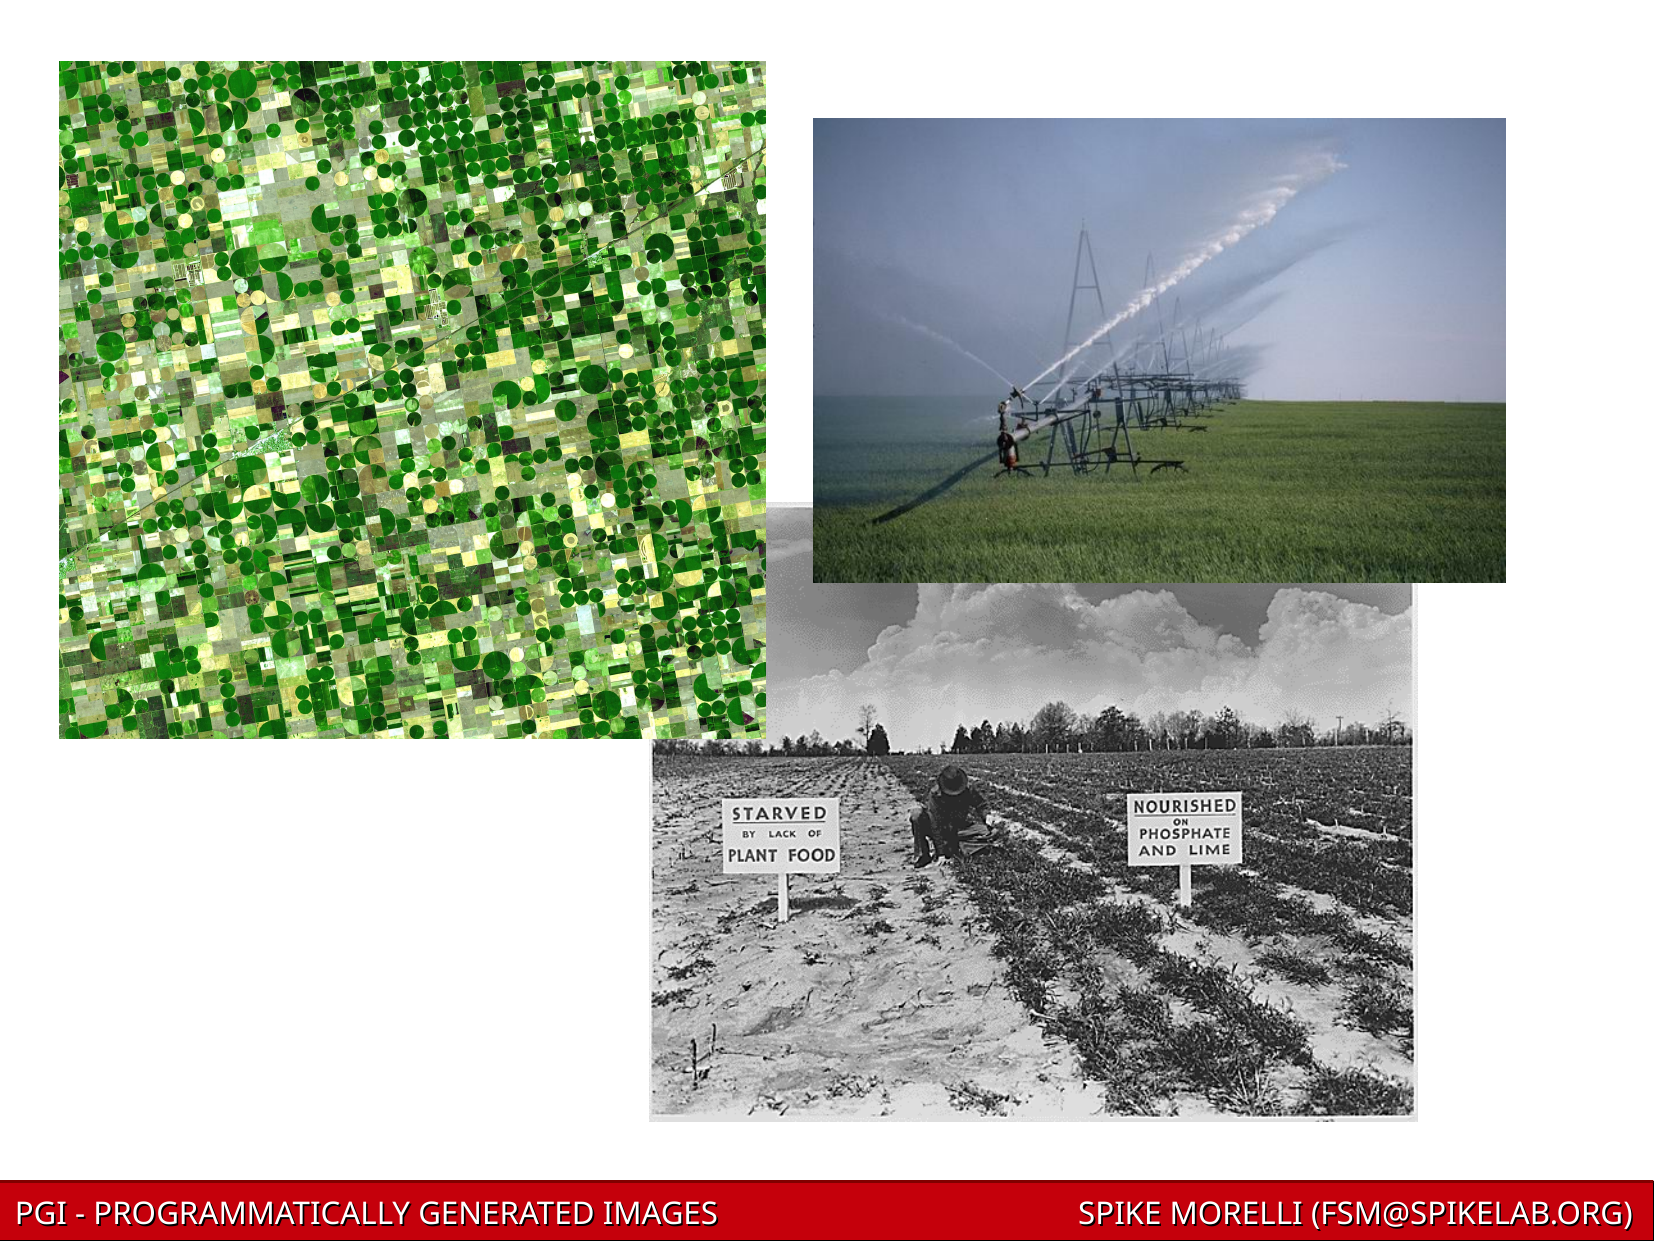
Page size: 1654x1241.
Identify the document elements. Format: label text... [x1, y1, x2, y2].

text_box PGI - PROGRAMMATICALLY GENERATED IMAGES [0, 1184, 722, 1235]
picture [59, 61, 1506, 1123]
text_box SPIKE MORELLI (FSM@SPIKELAB.ORG) [1063, 1184, 1643, 1235]
text_box [0, 1183, 1654, 1241]
